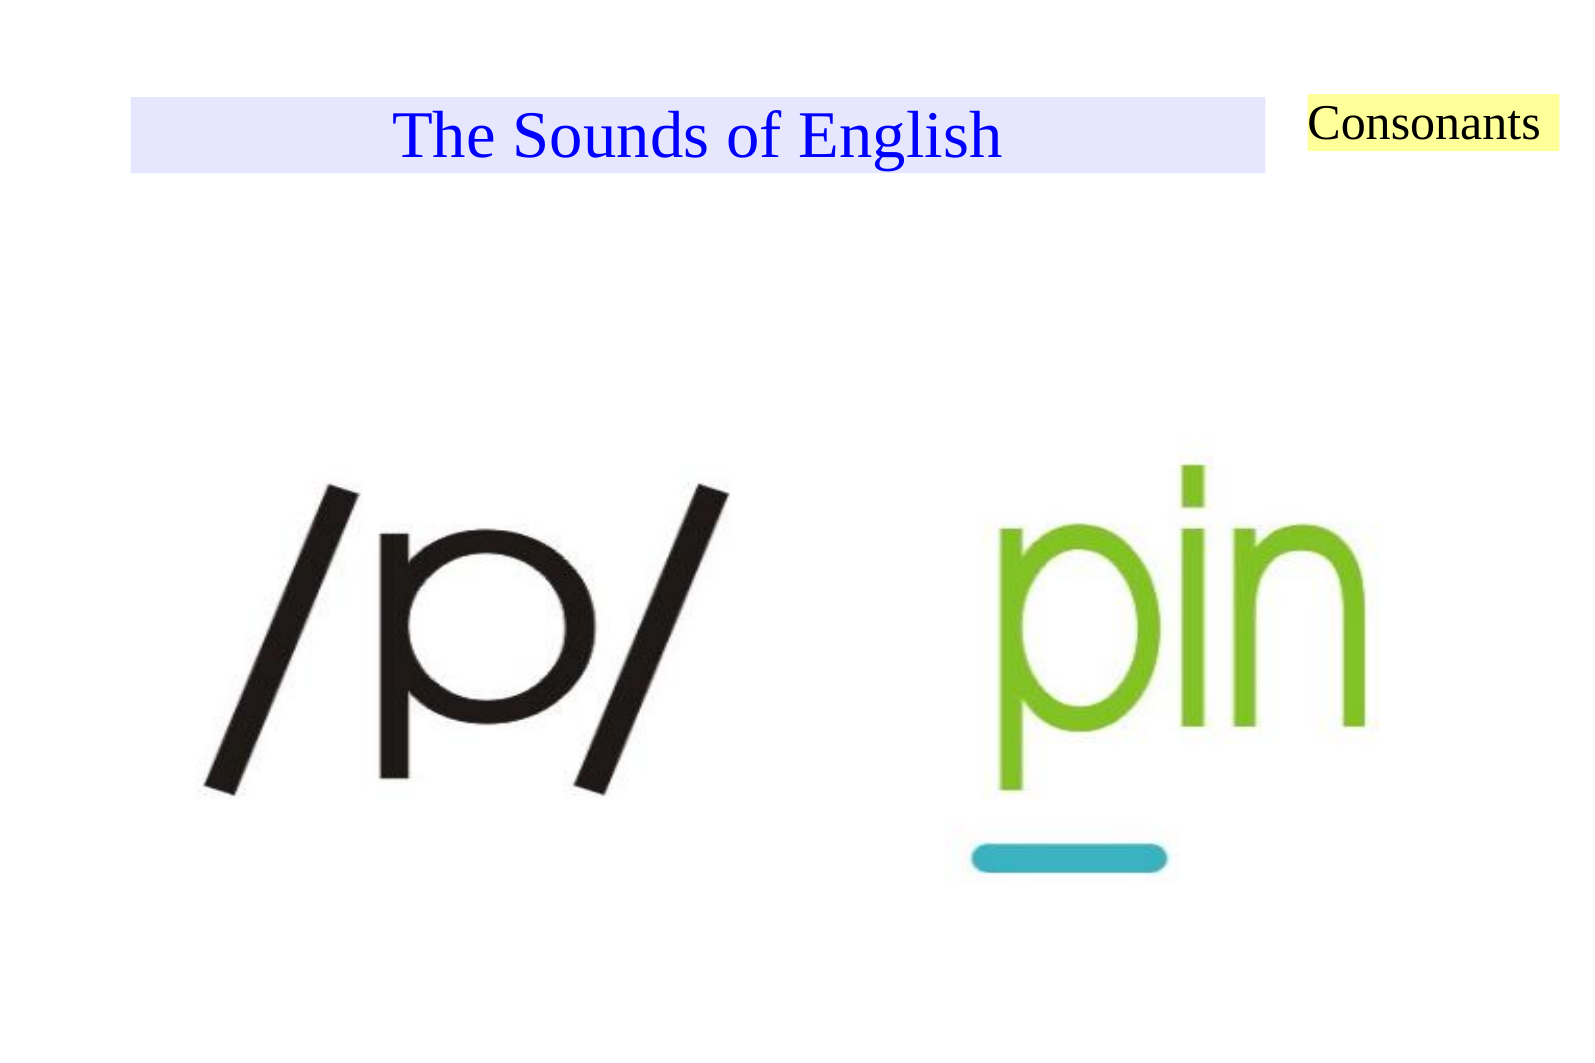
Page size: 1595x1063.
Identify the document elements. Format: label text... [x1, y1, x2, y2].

picture [146, 221, 1480, 1047]
text_box Consonants [1307, 94, 1560, 152]
text_box The Sounds of English [130, 97, 1266, 174]
